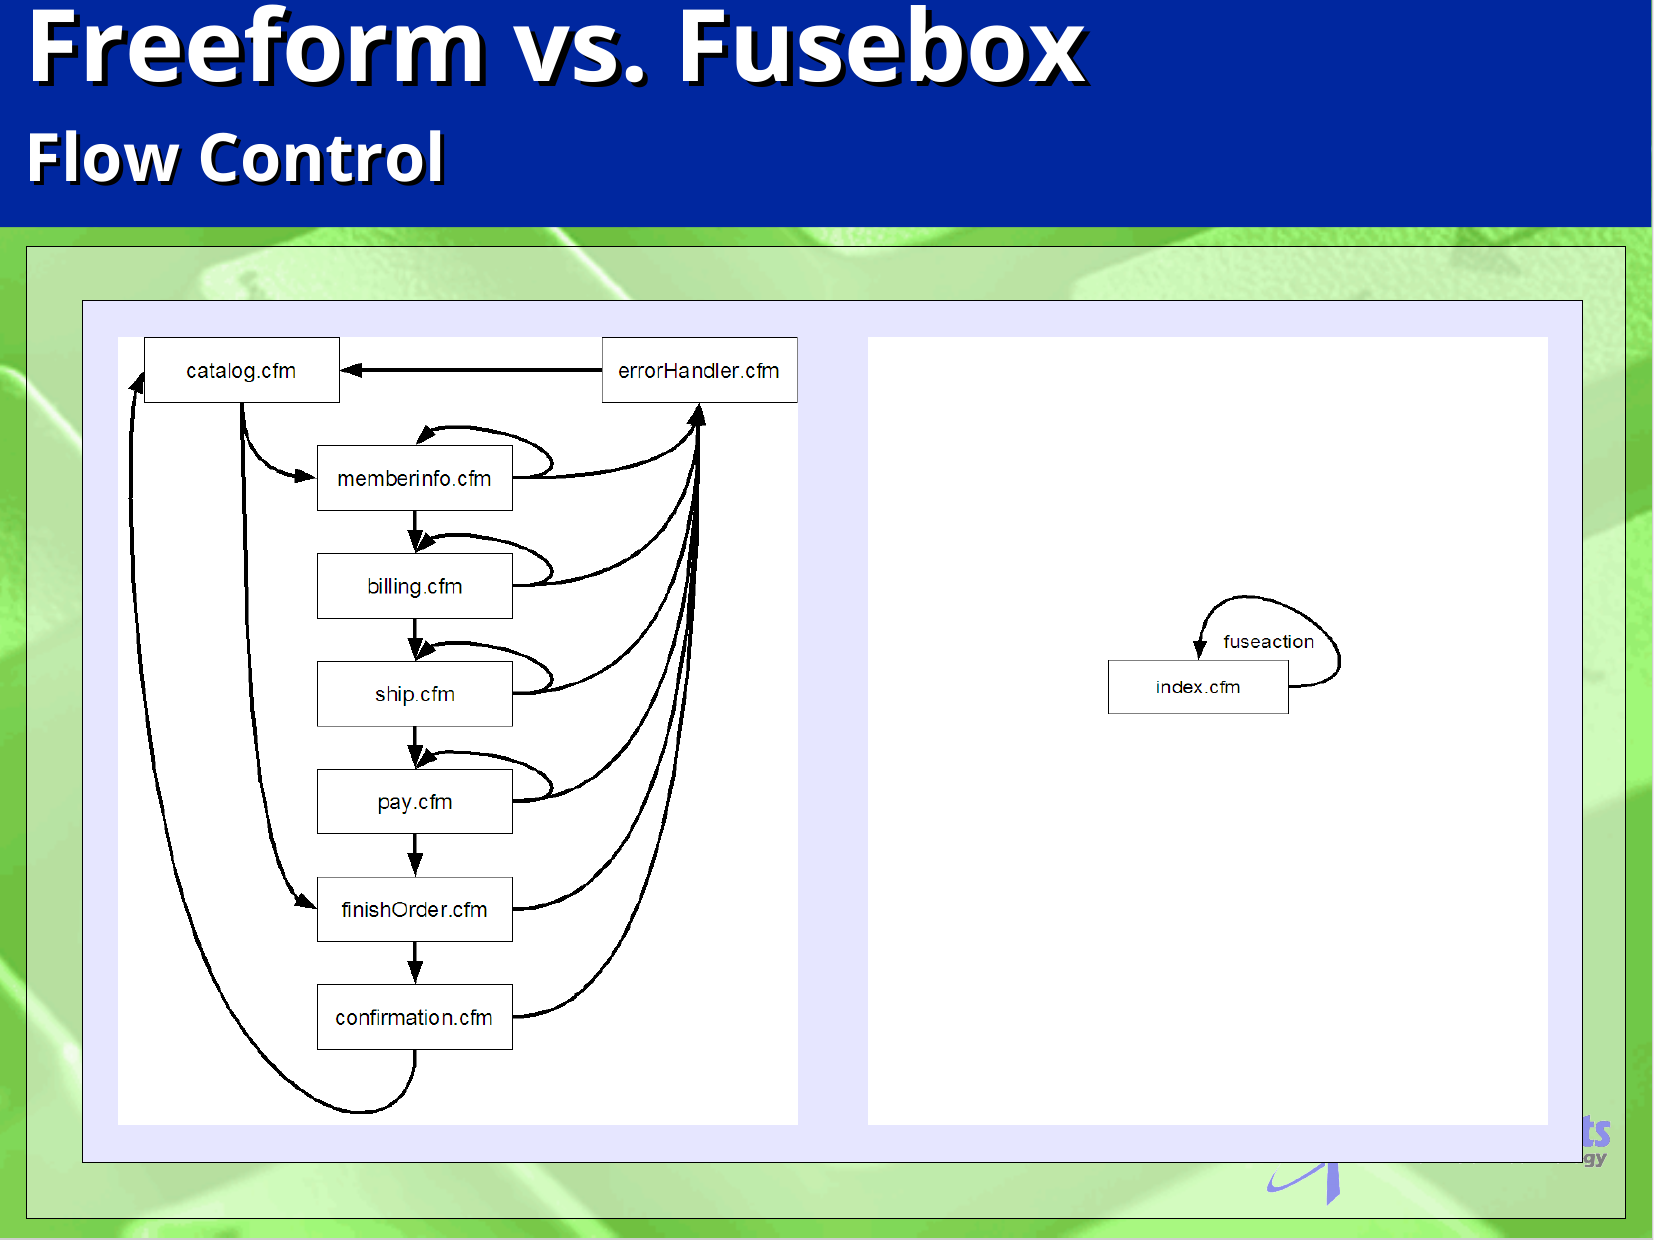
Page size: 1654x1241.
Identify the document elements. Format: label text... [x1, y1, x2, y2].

title Freeform vs. Fusebox Flow Control [24, 0, 1425, 216]
picture [0, 228, 1652, 1238]
text_box [82, 300, 1583, 1163]
